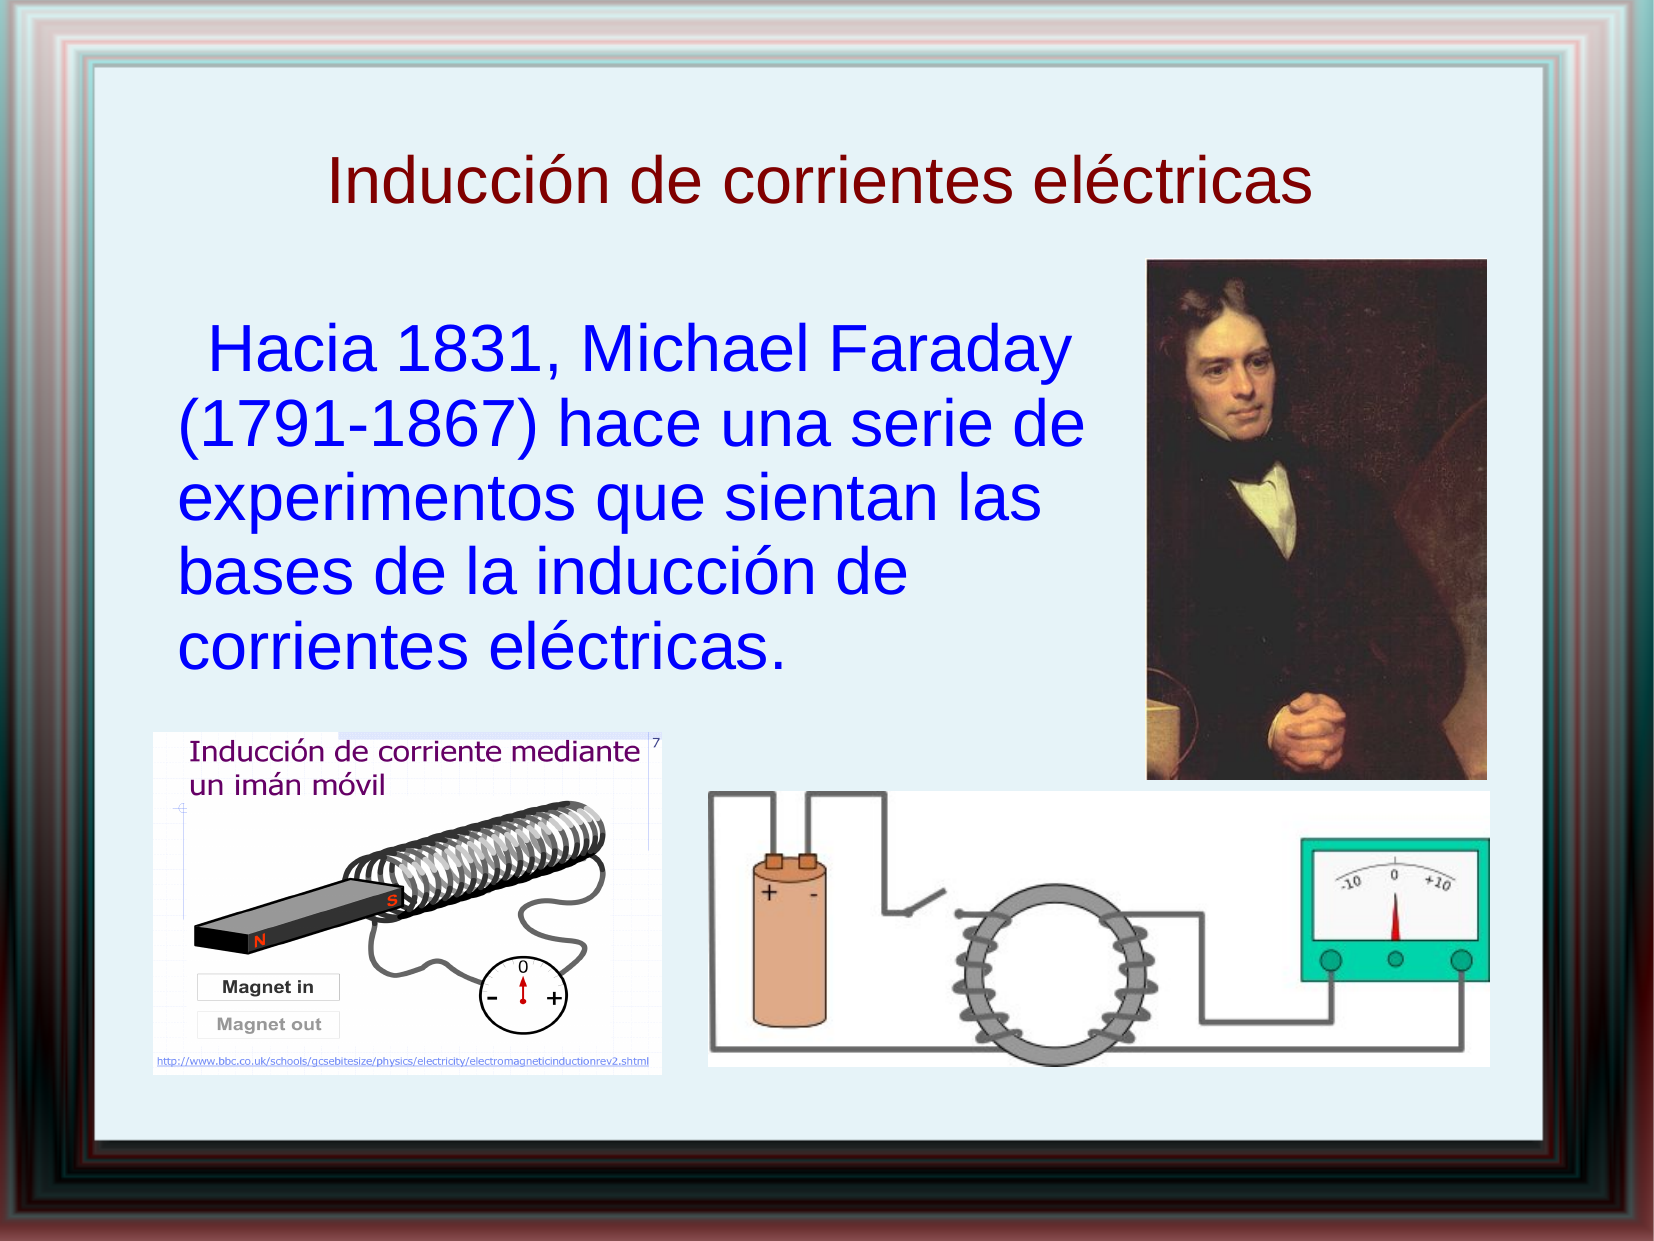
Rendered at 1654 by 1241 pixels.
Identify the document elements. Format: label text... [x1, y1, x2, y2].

picture [0, 0, 1654, 1241]
text_box Hacia 1831, Michael Faraday (1791-1867) hace una serie de experimentos que sientan las bases de la inducción de corrientes eléctricas. [177, 318, 1123, 674]
text_box Inducción de corrientes eléctricas [271, 141, 1371, 217]
